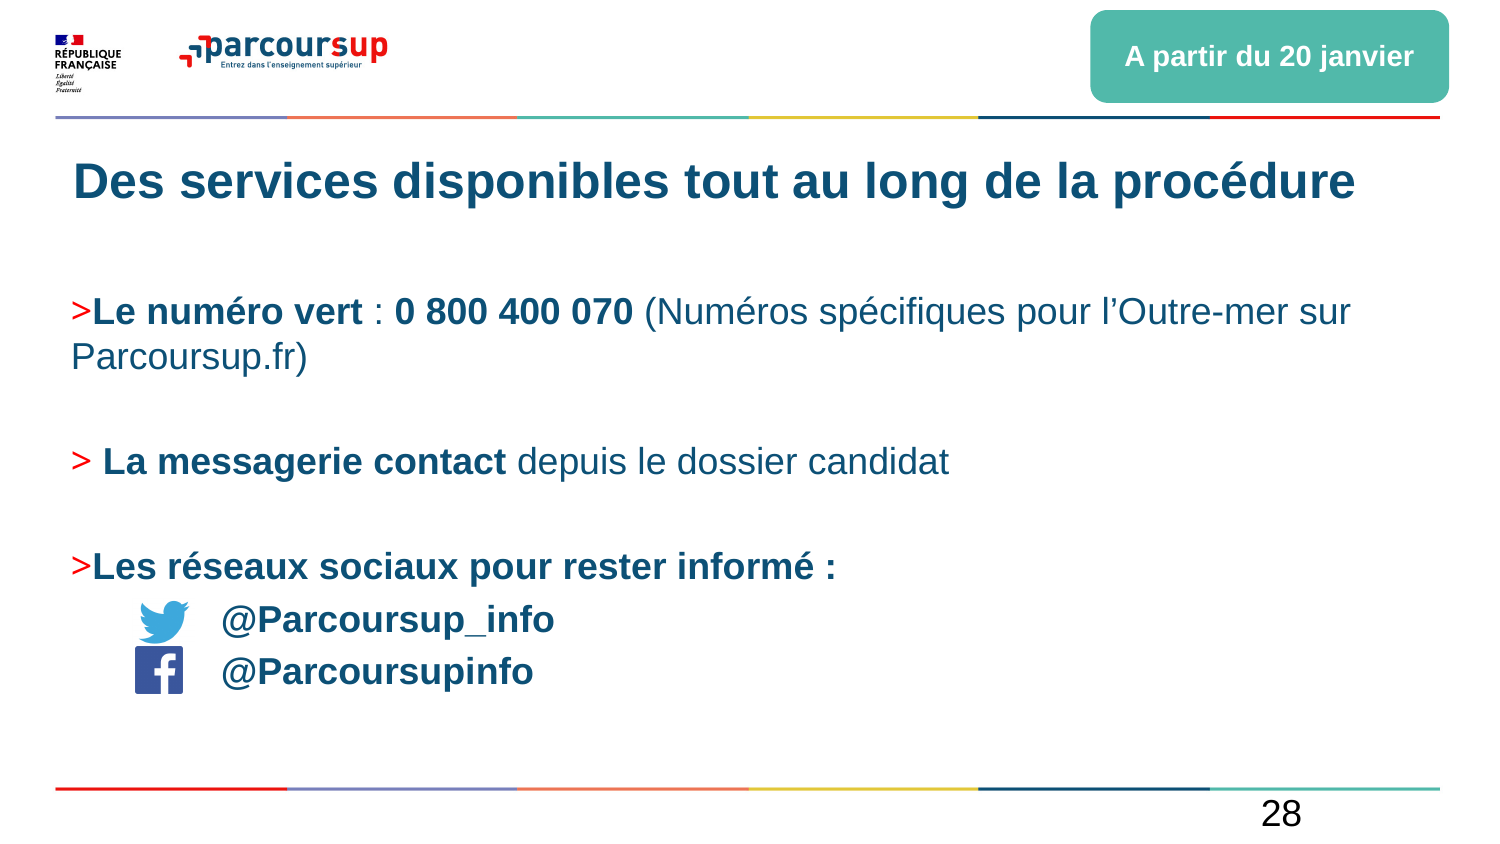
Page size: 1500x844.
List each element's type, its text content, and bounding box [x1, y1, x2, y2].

text_box A partir du 20 janvier [1092, 12, 1447, 101]
list Le numéro vert : 0 800 400 070 (Numéros spécifiques pour l’Outre-mer sur Parcoursup.fr) La messagerie contact depuis le dossier candidat Les réseaux sociaux pour rester informé : @Parcoursup_info @Parcoursupinfo [56, 280, 1438, 785]
picture [132, 599, 195, 694]
text_box [1246, 784, 1438, 844]
title Des services disponibles tout au long de la procédure [59, 147, 1441, 221]
